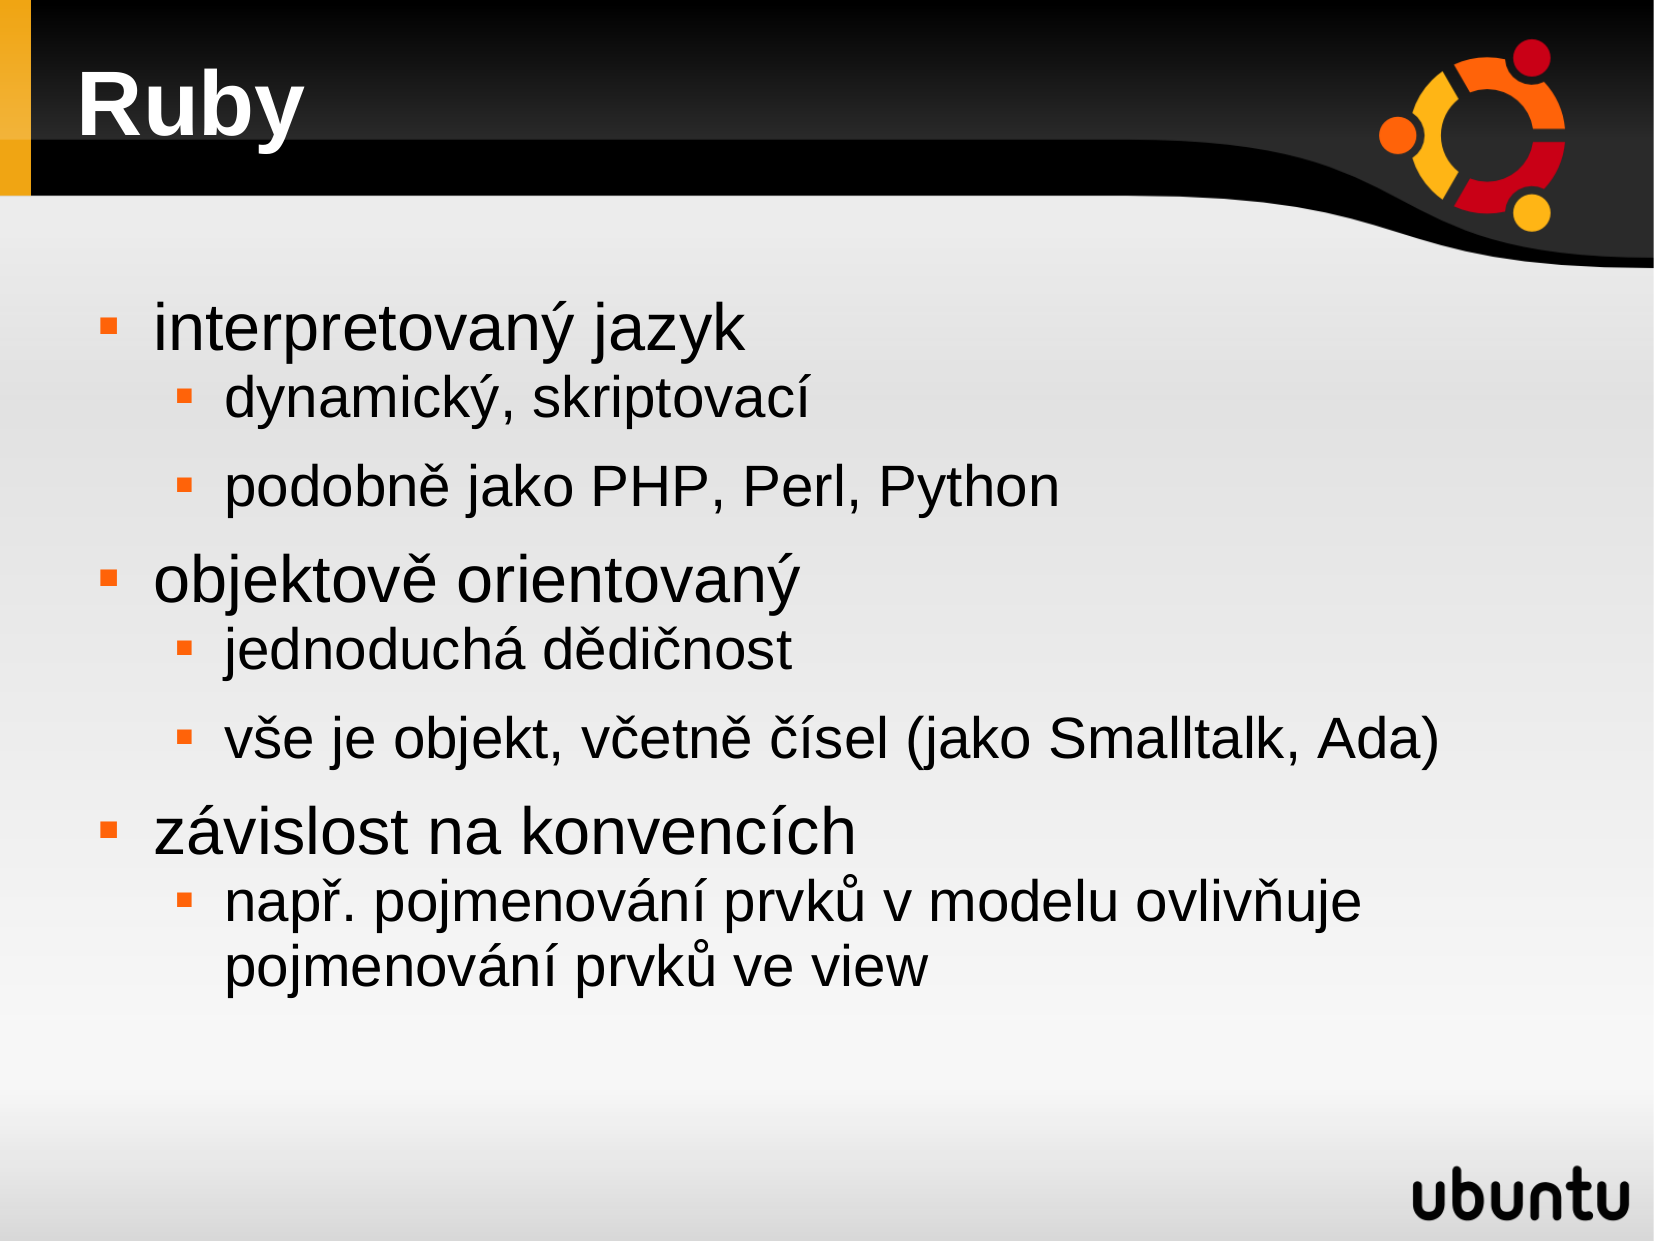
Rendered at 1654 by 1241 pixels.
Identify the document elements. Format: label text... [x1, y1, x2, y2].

title Ruby [76, 0, 1565, 208]
picture [0, 0, 1654, 1241]
list interpretovaný jazyk dynamický, skriptovací podobně jako PHP, Perl, Python objektově orientovaný jednoduchá dědičnost vše je objekt, včetně čísel (jako Smalltalk, Ada) závislost na konvencích např. pojmenování prvků v modelu ovlivňuje pojmenování prvků ve view [82, 290, 1571, 1109]
